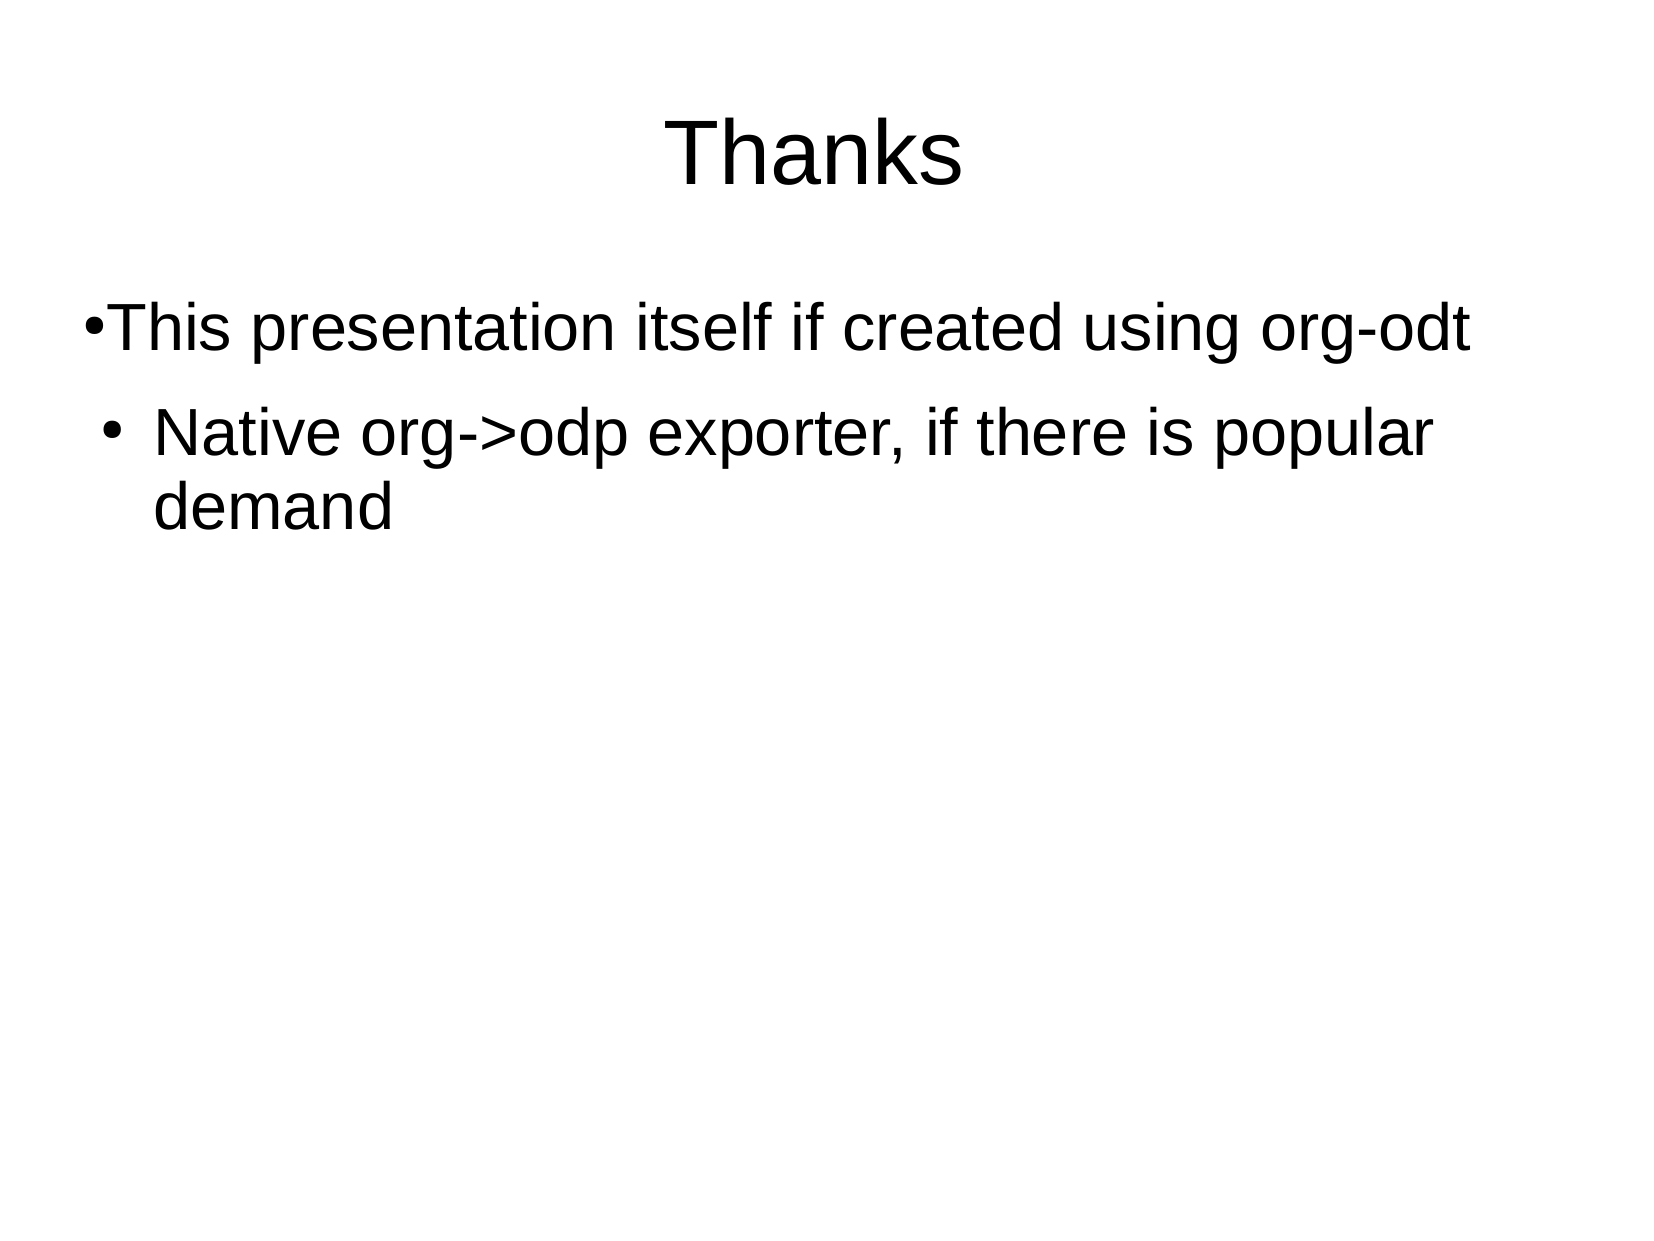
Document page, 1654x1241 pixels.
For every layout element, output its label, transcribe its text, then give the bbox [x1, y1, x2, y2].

list This presentation itself if created using org-odt Native org->odp exporter, if there is popular demand [82, 290, 1571, 1094]
title Thanks [82, 49, 1571, 257]
